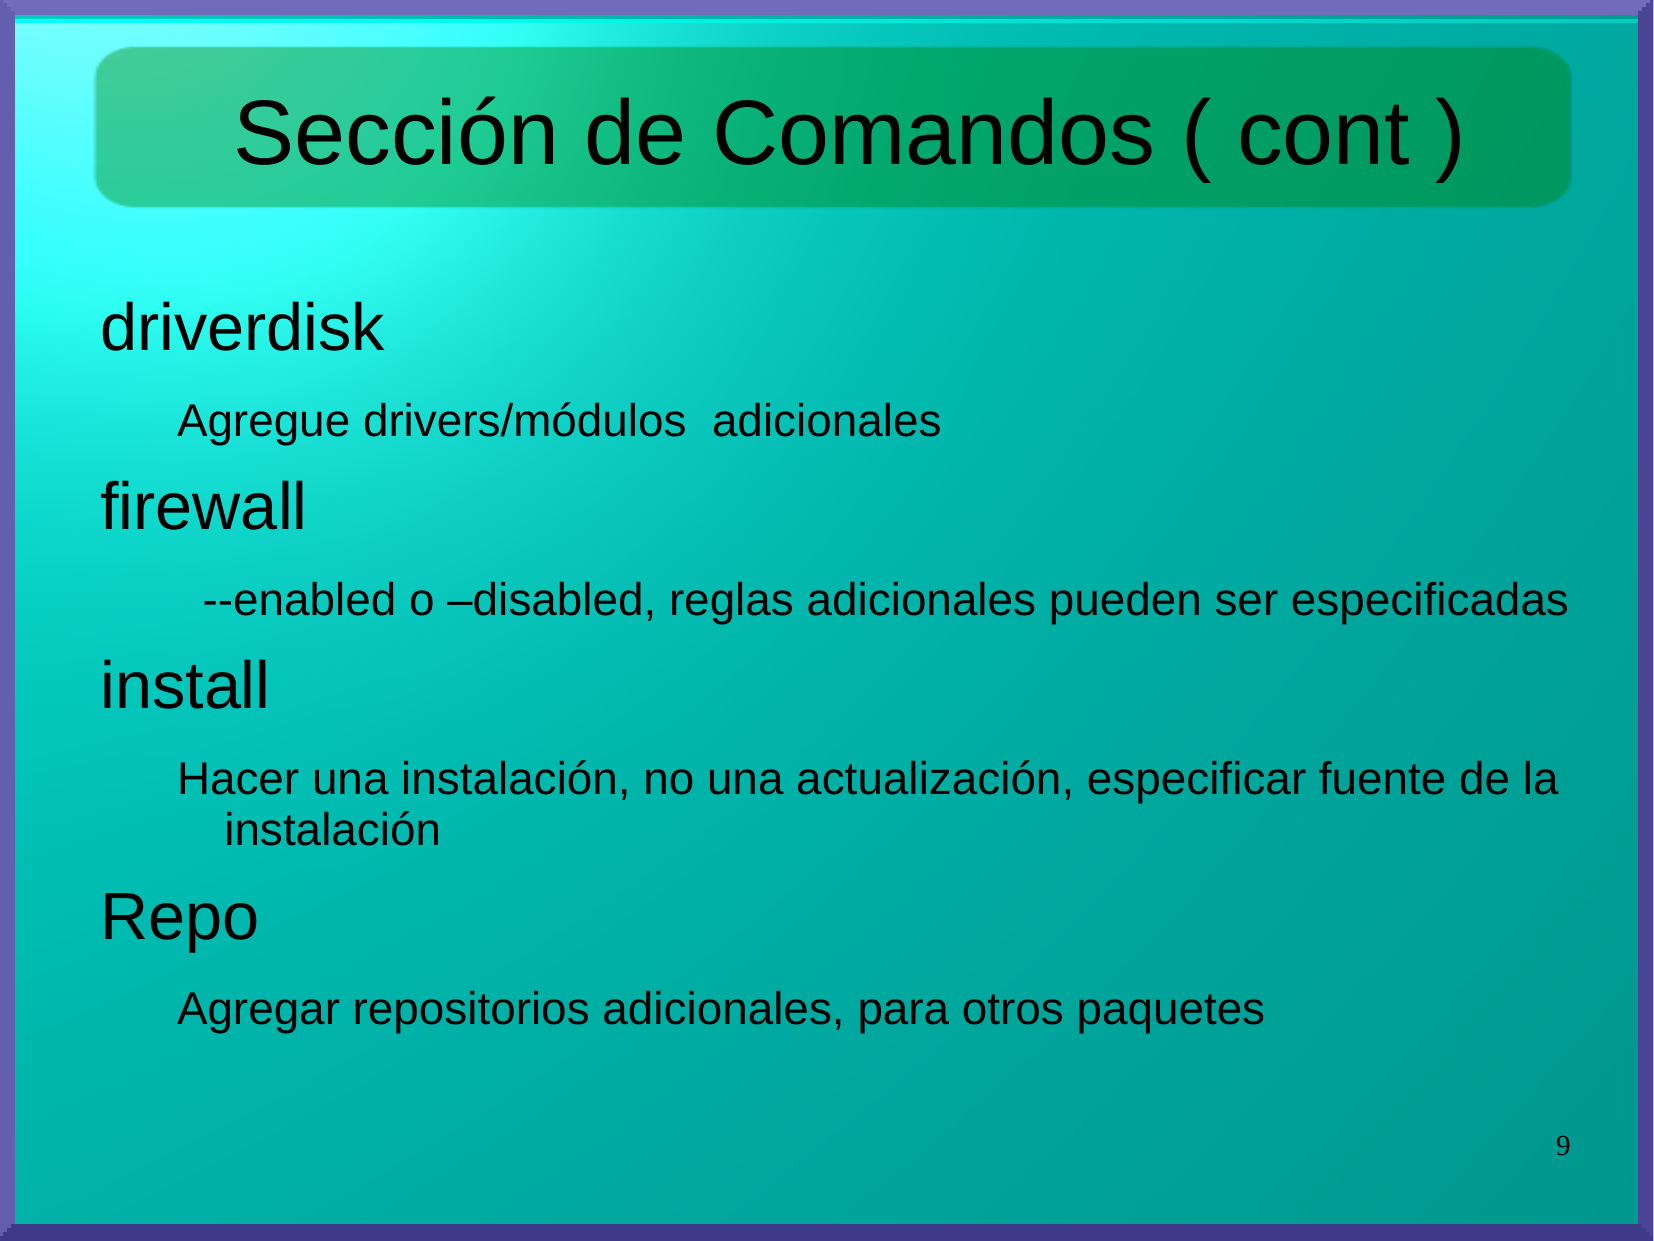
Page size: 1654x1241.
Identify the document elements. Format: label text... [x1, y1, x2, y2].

list driverdisk Agregue drivers/módulos adicionales firewall --enabled o –disabled, reglas adicionales pueden ser especificadas install Hacer una instalación, no una actualización, especificar fuente de la instalación Repo Agregar repositorios adicionales, para otros paquetes [82, 290, 1571, 1094]
title Sección de Comandos ( cont ) [106, 29, 1595, 237]
picture [0, 0, 1654, 1241]
